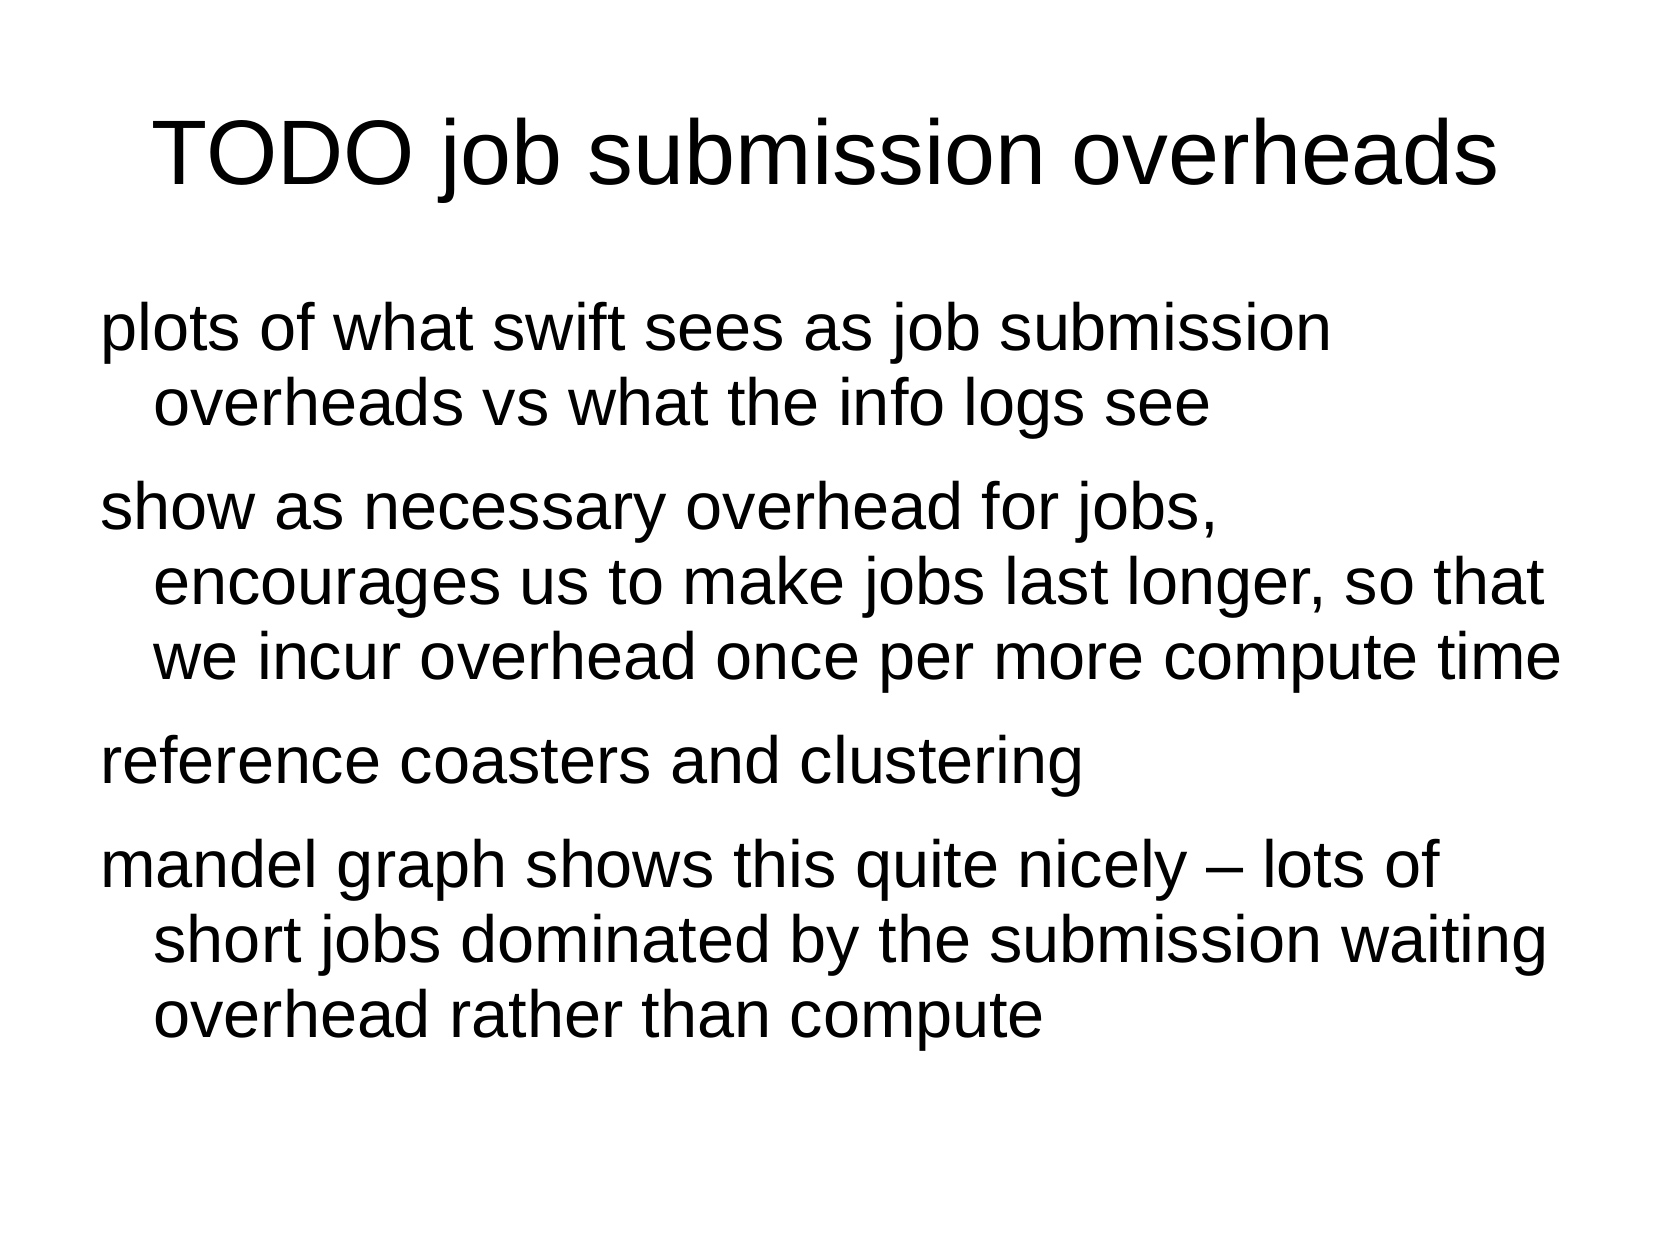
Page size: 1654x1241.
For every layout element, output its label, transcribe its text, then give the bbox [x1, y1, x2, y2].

list plots of what swift sees as job submission overheads vs what the info logs see show as necessary overhead for jobs, encourages us to make jobs last longer, so that we incur overhead once per more compute time reference coasters and clustering mandel graph shows this quite nicely – lots of short jobs dominated by the submission waiting overhead rather than compute [82, 290, 1571, 1094]
title TODO job submission overheads [82, 56, 1571, 250]
